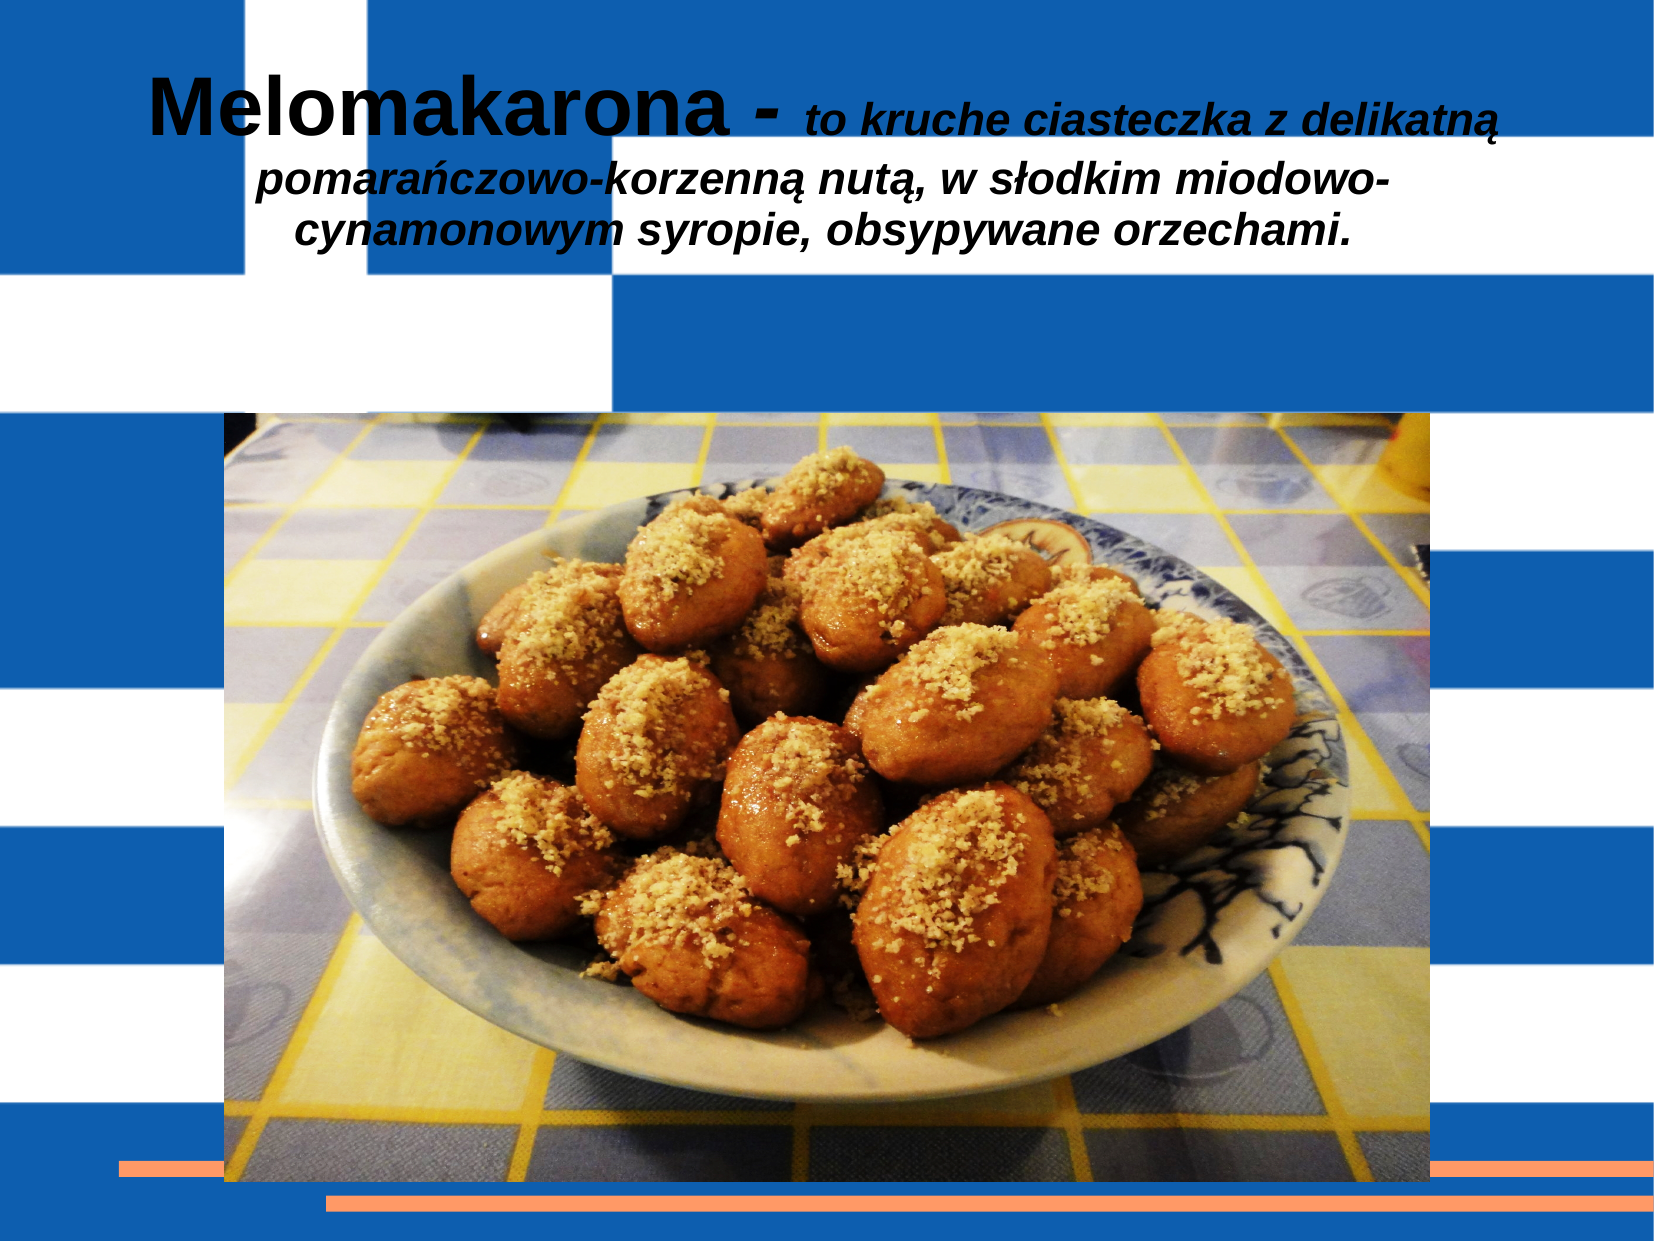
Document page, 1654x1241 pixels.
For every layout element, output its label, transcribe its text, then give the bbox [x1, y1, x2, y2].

title Melomakarona - to kruche ciasteczka z delikatną pomarańczowo-korzenną nutą, w słodkim miodowo-cynamonowym syropie, obsypywane orzechami. [118, 59, 1531, 360]
picture [0, 0, 1654, 1241]
